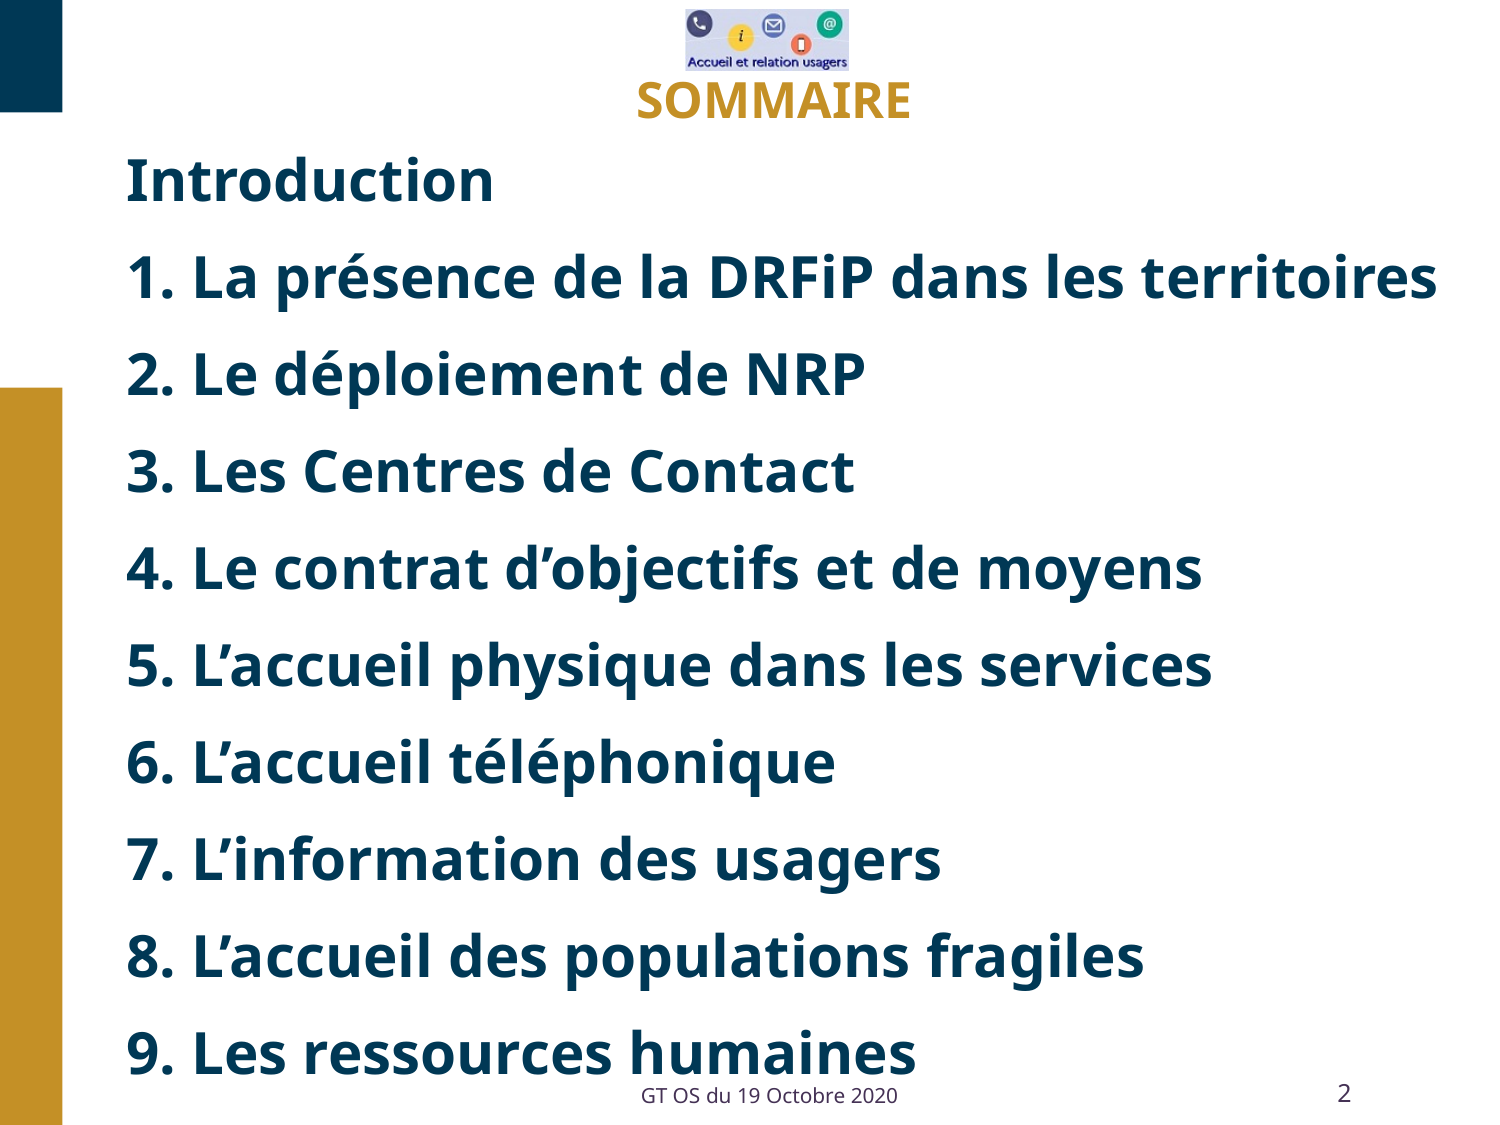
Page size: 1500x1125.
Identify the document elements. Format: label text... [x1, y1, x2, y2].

picture [685, 9, 849, 14]
title SOMMAIRE [131, 14, 1418, 143]
list Introduction 1. La présence de la DRFiP dans les territoires 2. Le déploiement de NRP 3. Les Centres de Contact 4. Le contrat d’objectifs et de moyens 5. L’accueil physique dans les services 6. L’accueil téléphonique 7. L’information des usagers 8. L’accueil des populations fragiles 9. Les ressources humaines [82, 143, 1453, 1088]
